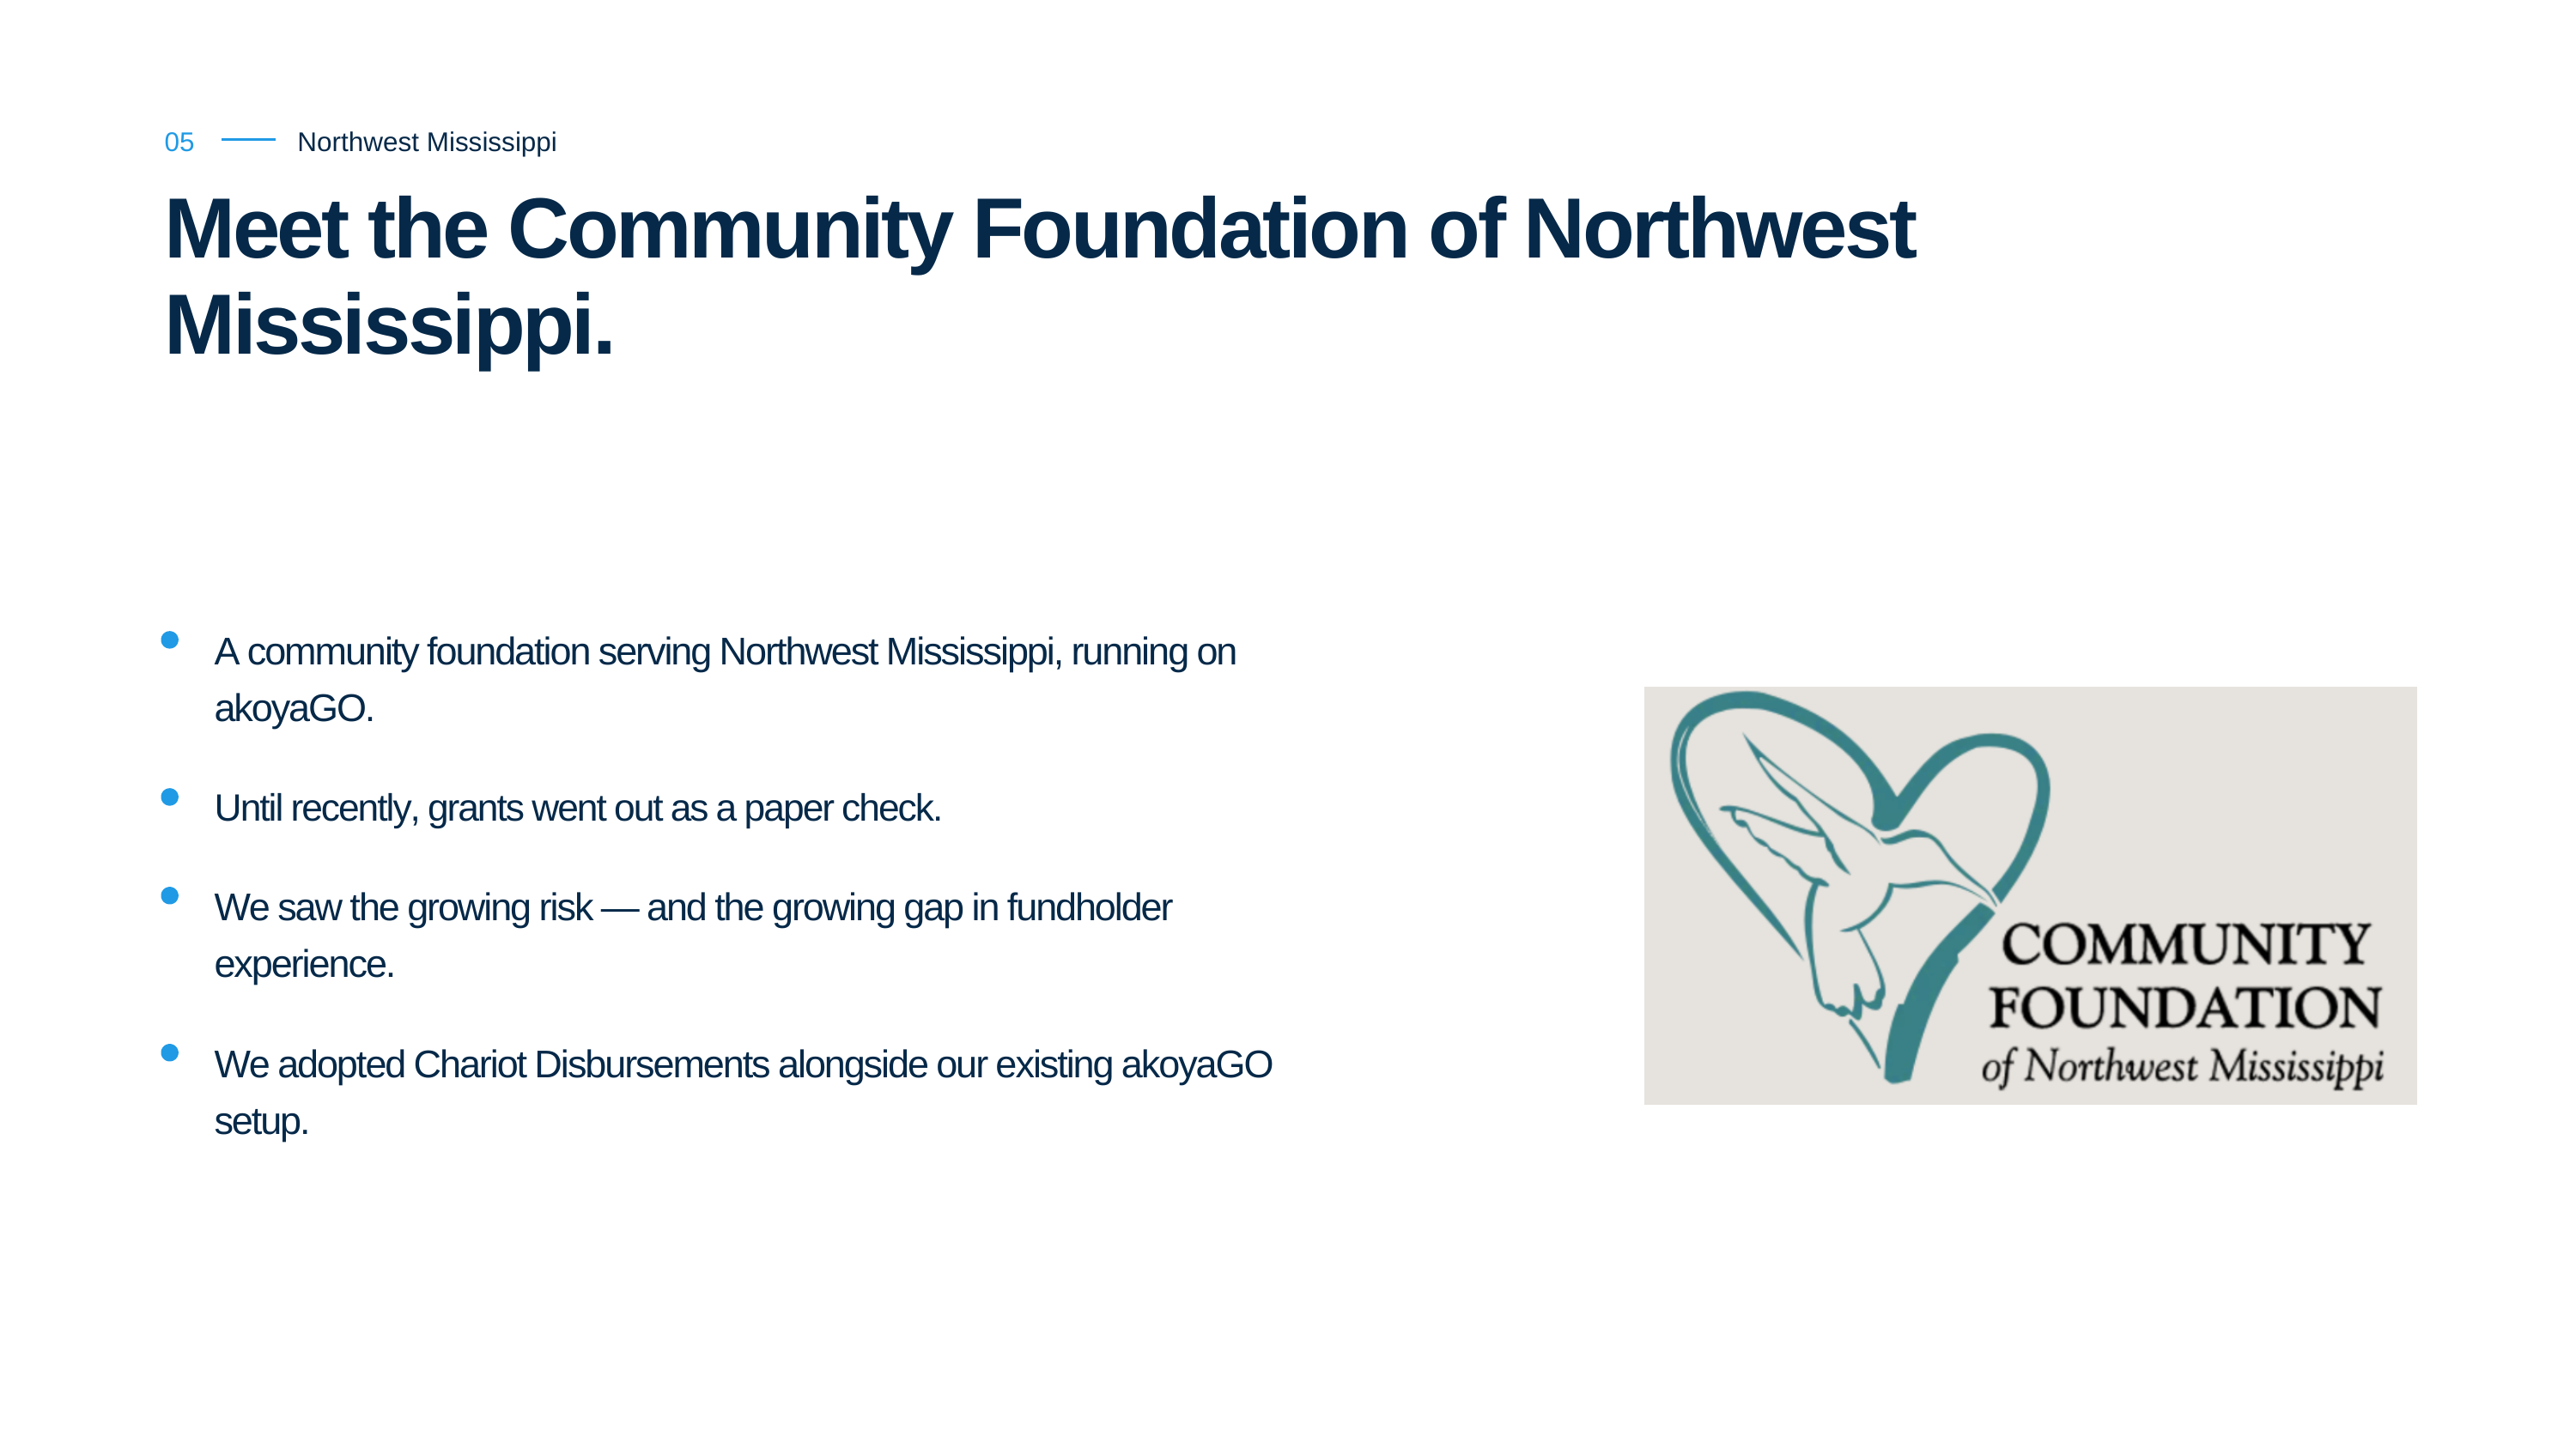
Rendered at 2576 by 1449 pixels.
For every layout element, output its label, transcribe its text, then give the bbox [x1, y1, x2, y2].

text_box [161, 631, 179, 649]
text_box Northwest Mississippi [294, 123, 665, 161]
text_box A community foundation serving Northwest Mississippi, running on akoyaGO. [210, 612, 1321, 735]
picture [1644, 687, 2417, 1105]
text_box 05 [161, 123, 214, 161]
text_box Until recently, grants went out as a paper check. [210, 769, 1234, 834]
text_box [161, 887, 179, 905]
text_box We saw the growing risk — and the growing gap in fundholder experience. [210, 868, 1321, 991]
text_box We adopted Chariot Disbursements alongside our existing akoyaGO setup. [210, 1025, 1321, 1148]
text_box [161, 1044, 179, 1062]
text_box Meet the Community Foundation of Northwest Mississippi. [161, 177, 2234, 381]
text_box [161, 788, 179, 806]
